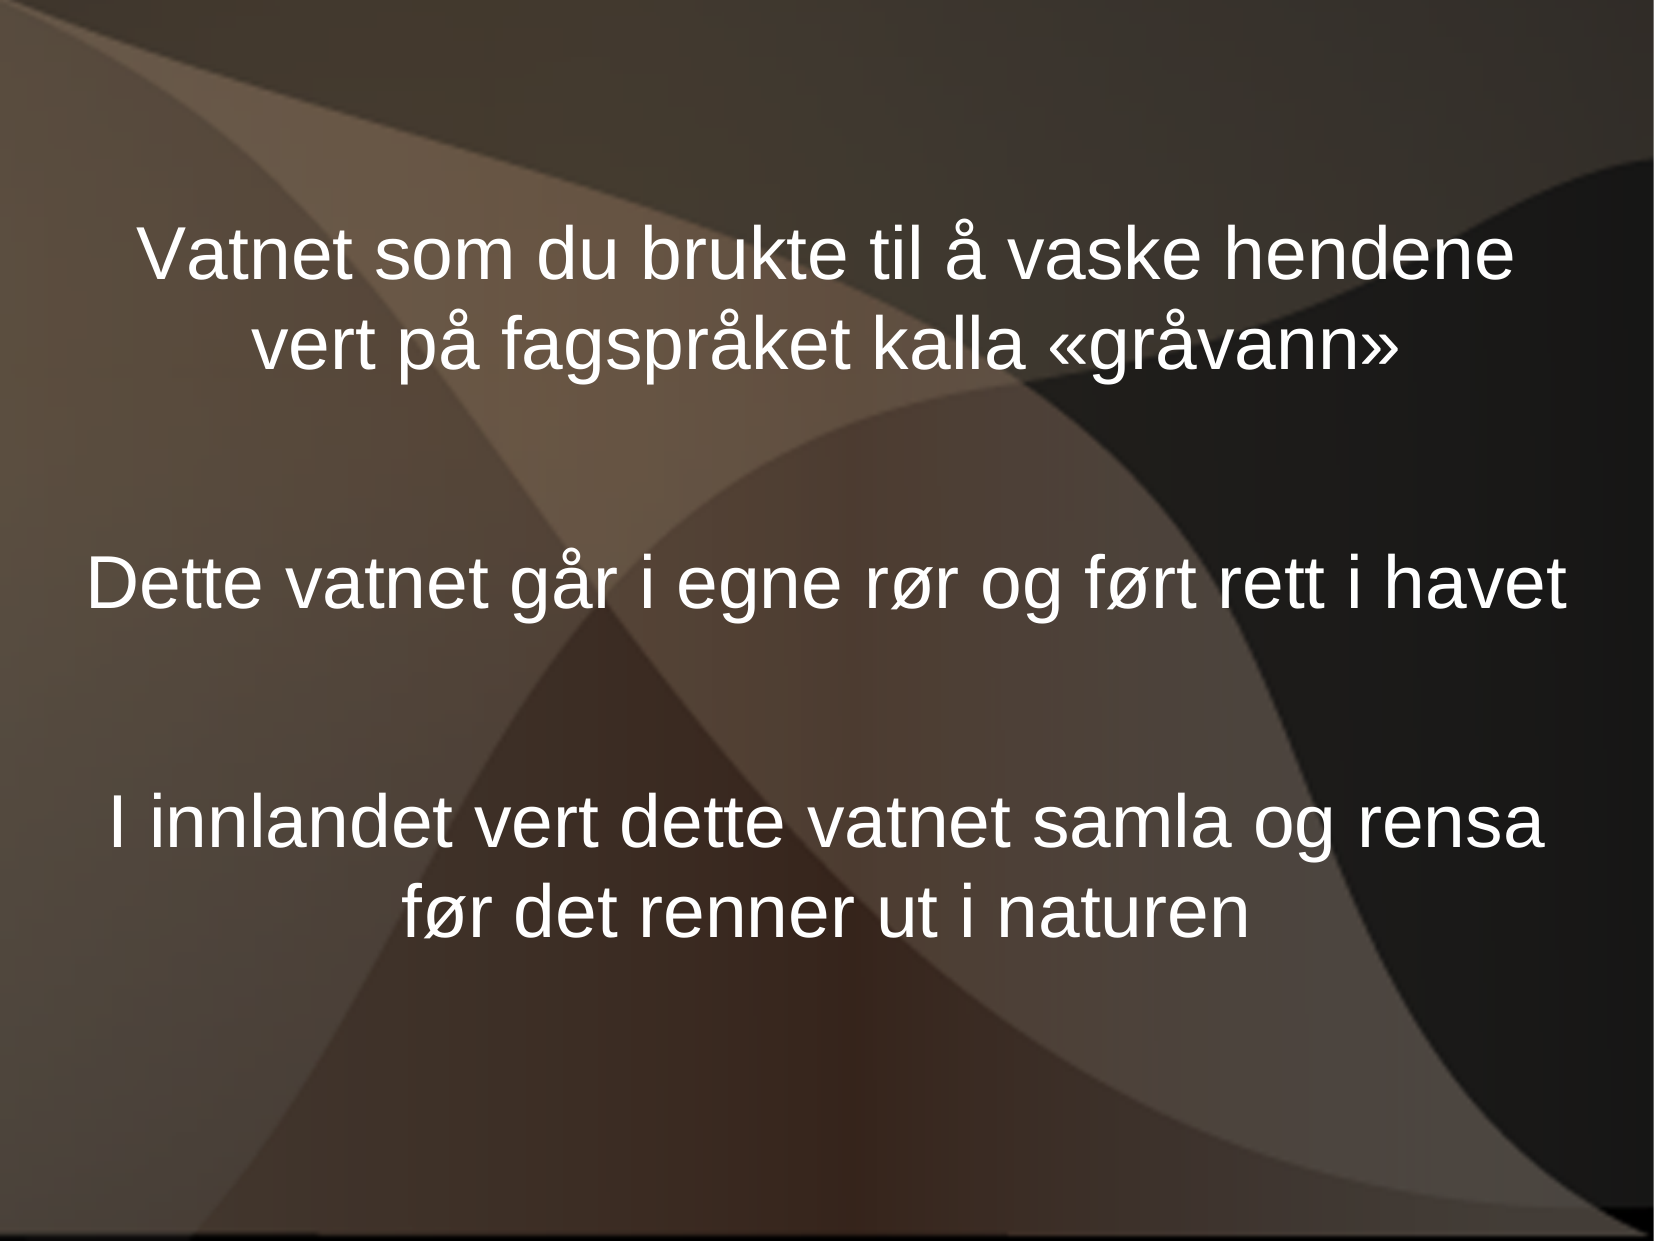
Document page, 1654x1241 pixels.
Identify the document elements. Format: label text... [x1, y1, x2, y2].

subtitle Vatnet som du brukte til å vaske hendene vert på fagspråket kalla «gråvann» Dette vatnet går i egne rør og ført rett i havet I innlandet vert dette vatnet samla og rensa før det renner ut i naturen [82, 49, 1571, 1109]
